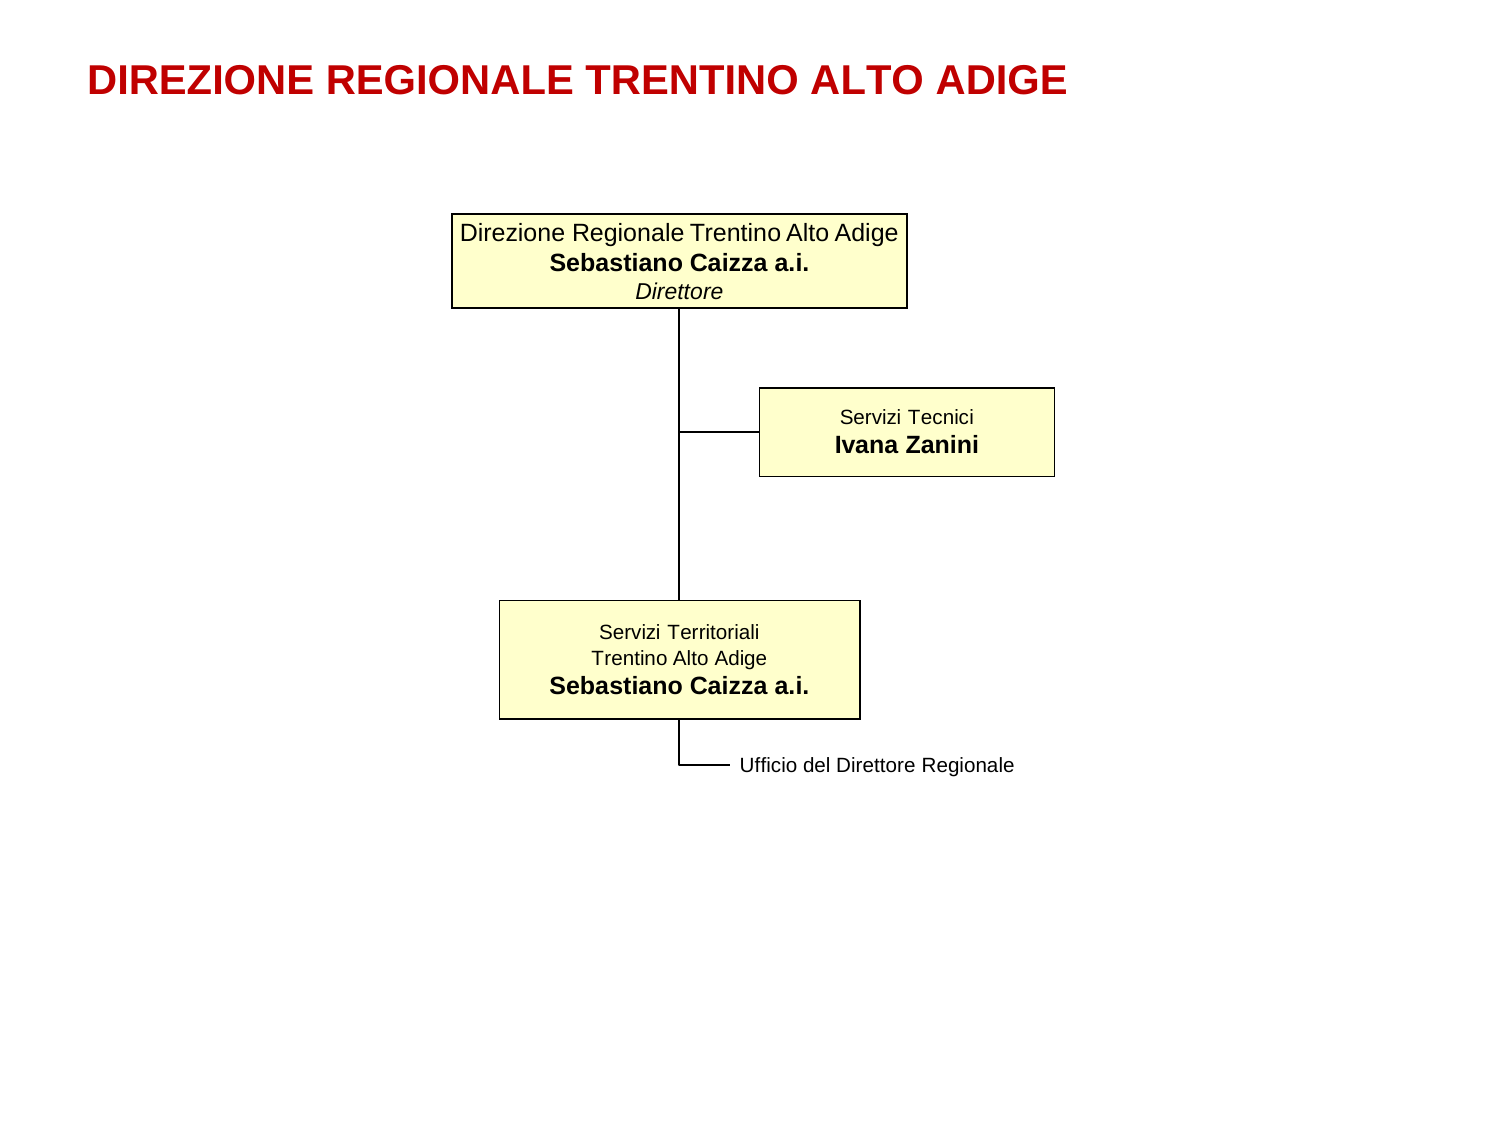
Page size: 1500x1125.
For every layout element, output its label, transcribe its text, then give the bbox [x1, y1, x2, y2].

text_box DIREZIONE REGIONALE TRENTINO ALTO ADIGE [72, 45, 1462, 128]
picture [444, 209, 1056, 790]
